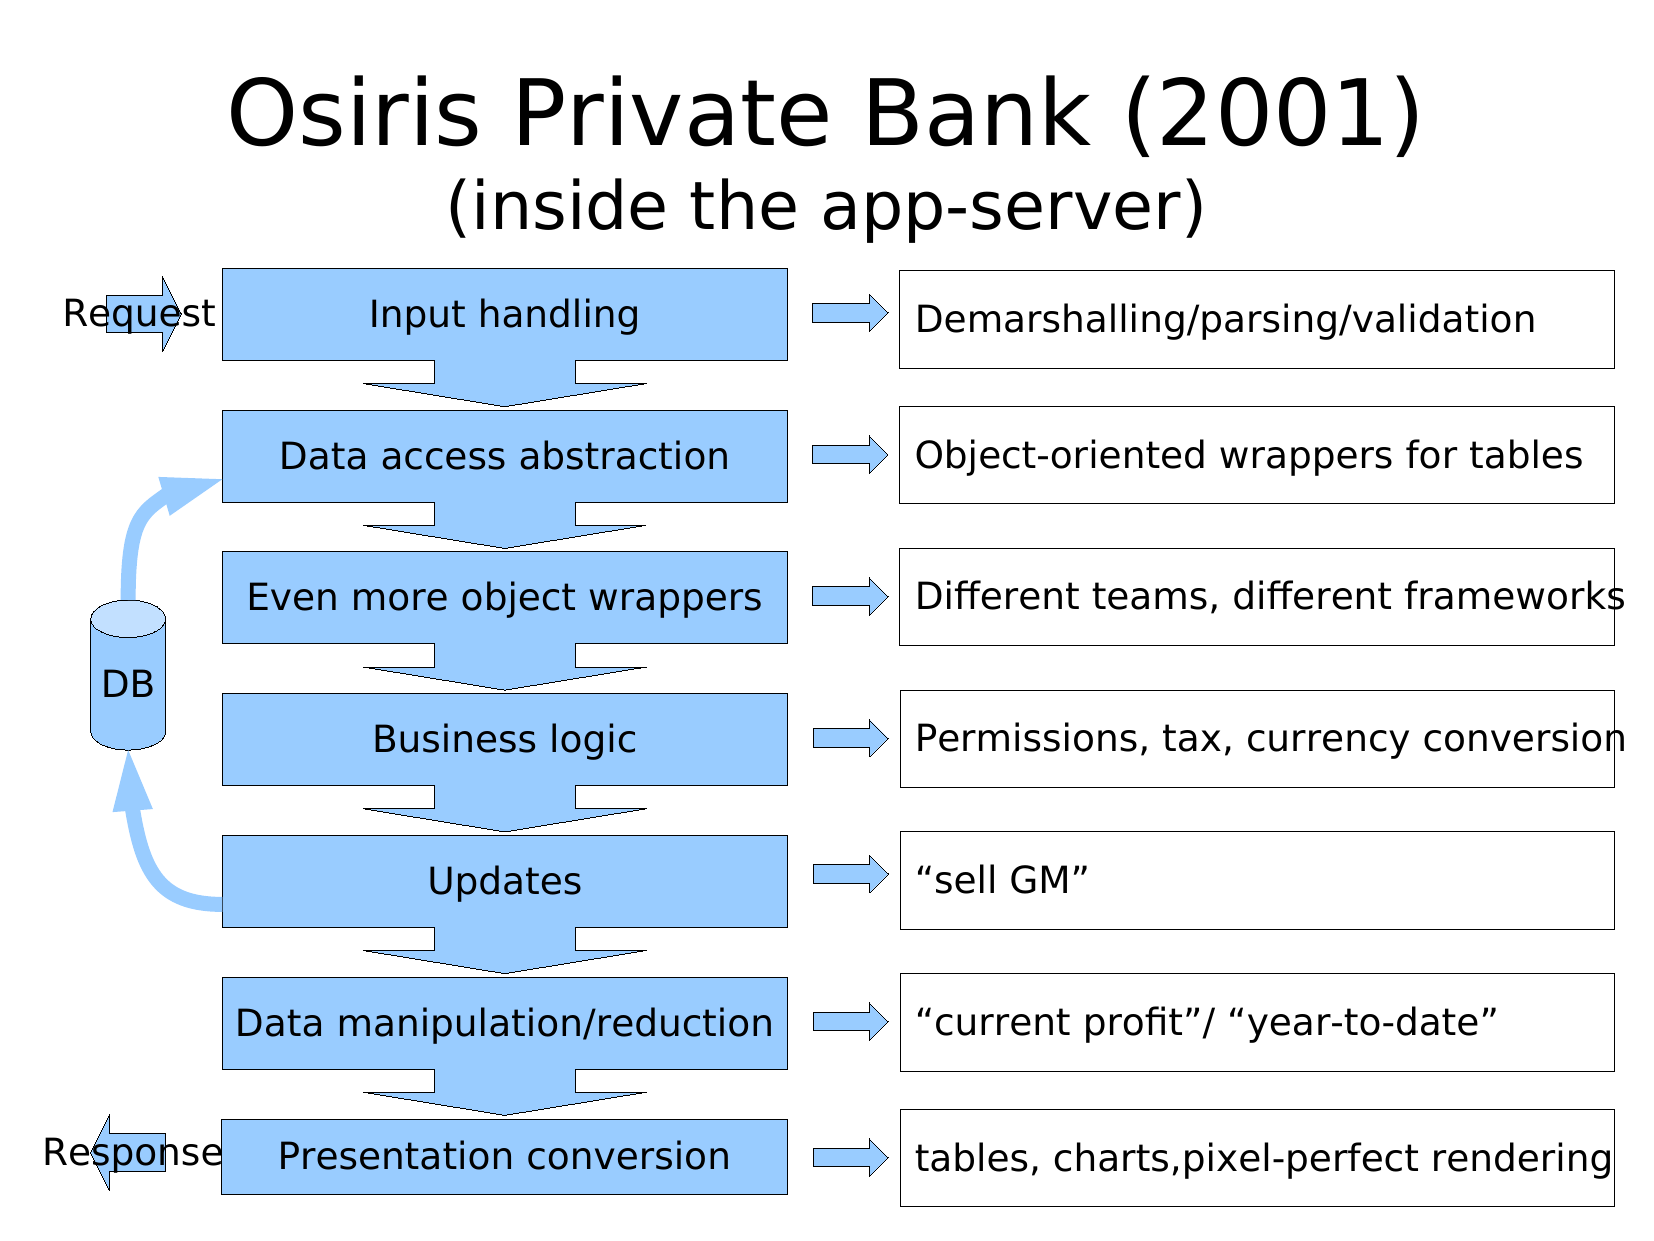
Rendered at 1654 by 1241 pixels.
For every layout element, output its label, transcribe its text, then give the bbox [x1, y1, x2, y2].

text_box [813, 719, 889, 757]
text_box [813, 1002, 889, 1041]
text_box “sell GM” [900, 831, 1615, 930]
text_box Input handling [222, 268, 788, 407]
text_box Request [106, 276, 182, 352]
text_box Data manipulation/reduction [222, 977, 788, 1116]
text_box DB [90, 621, 166, 751]
text_box Demarshalling/parsing/validation [899, 270, 1615, 369]
text_box Permissions, tax, currency conversion [900, 690, 1615, 788]
text_box Presentation conversion [221, 1119, 788, 1195]
title Osiris Private Bank (2001) (inside the app-server) [82, 49, 1571, 257]
text_box [813, 855, 889, 893]
text_box [812, 294, 889, 332]
text_box Object-oriented wrappers for tables [899, 406, 1615, 504]
text_box Even more object wrappers [222, 551, 788, 691]
text_box Different teams, different frameworks [899, 548, 1615, 646]
text_box tables, charts,pixel-perfect rendering [900, 1109, 1615, 1207]
text_box “current profit”/ “year-to-date” [900, 973, 1615, 1072]
text_box Request [117, 308, 128, 324]
text_box [813, 1138, 889, 1177]
text_box Updates [222, 835, 788, 974]
text_box Response [90, 1114, 166, 1191]
text_box [812, 577, 889, 616]
text_box Data access abstraction [222, 410, 788, 549]
text_box [812, 435, 888, 474]
text_box Response [117, 1147, 128, 1163]
text_box Business logic [222, 693, 788, 832]
